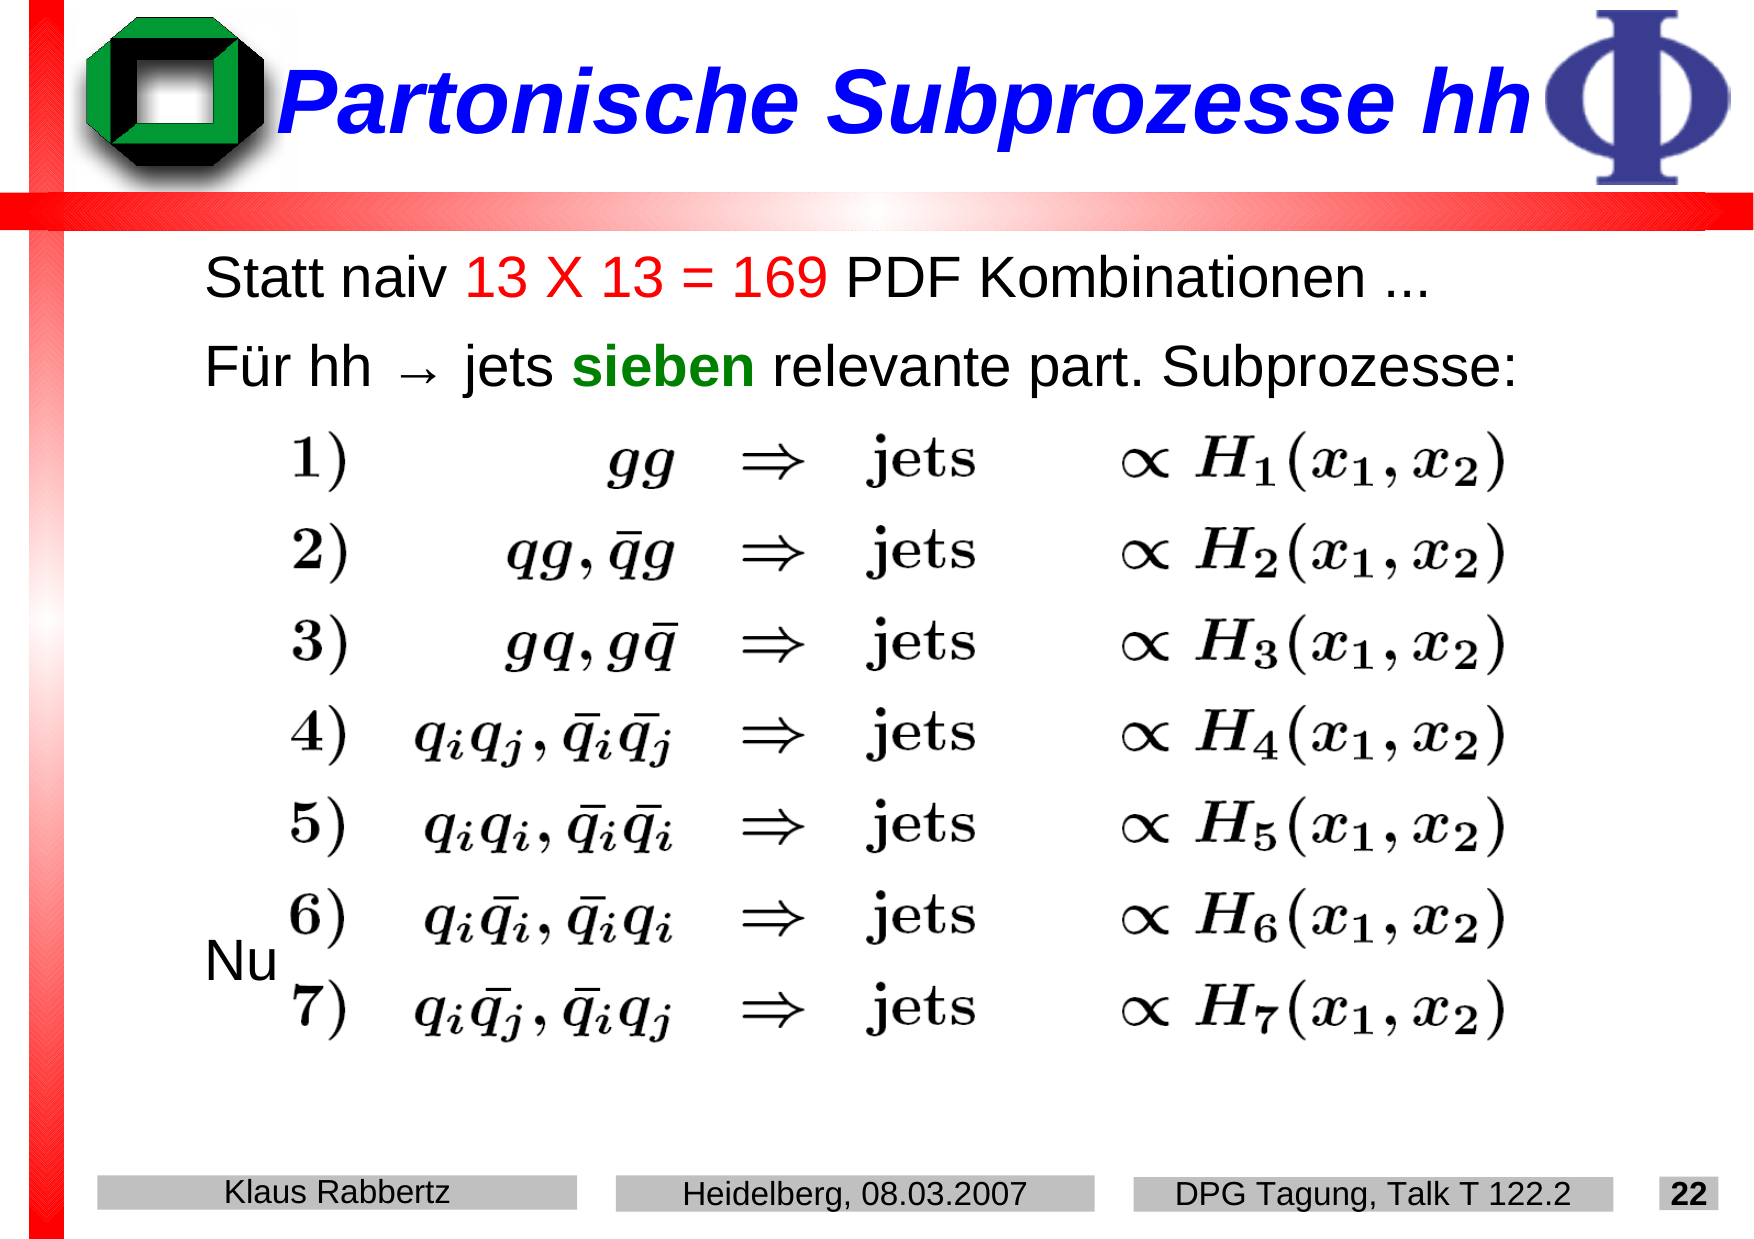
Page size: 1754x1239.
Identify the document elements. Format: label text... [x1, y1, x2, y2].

picture [277, 417, 1519, 1063]
picture [64, 9, 299, 192]
title Partonische Subprozesse hh [264, 21, 1548, 183]
list Statt naiv 13 X 13 = 169 PDF Kombinationen ... Für hh → jets sieben relevante part. Subprozesse: Nur sieben Linearkombinationen Hi von PDFs [145, 244, 1643, 1171]
picture [1545, 10, 1731, 185]
